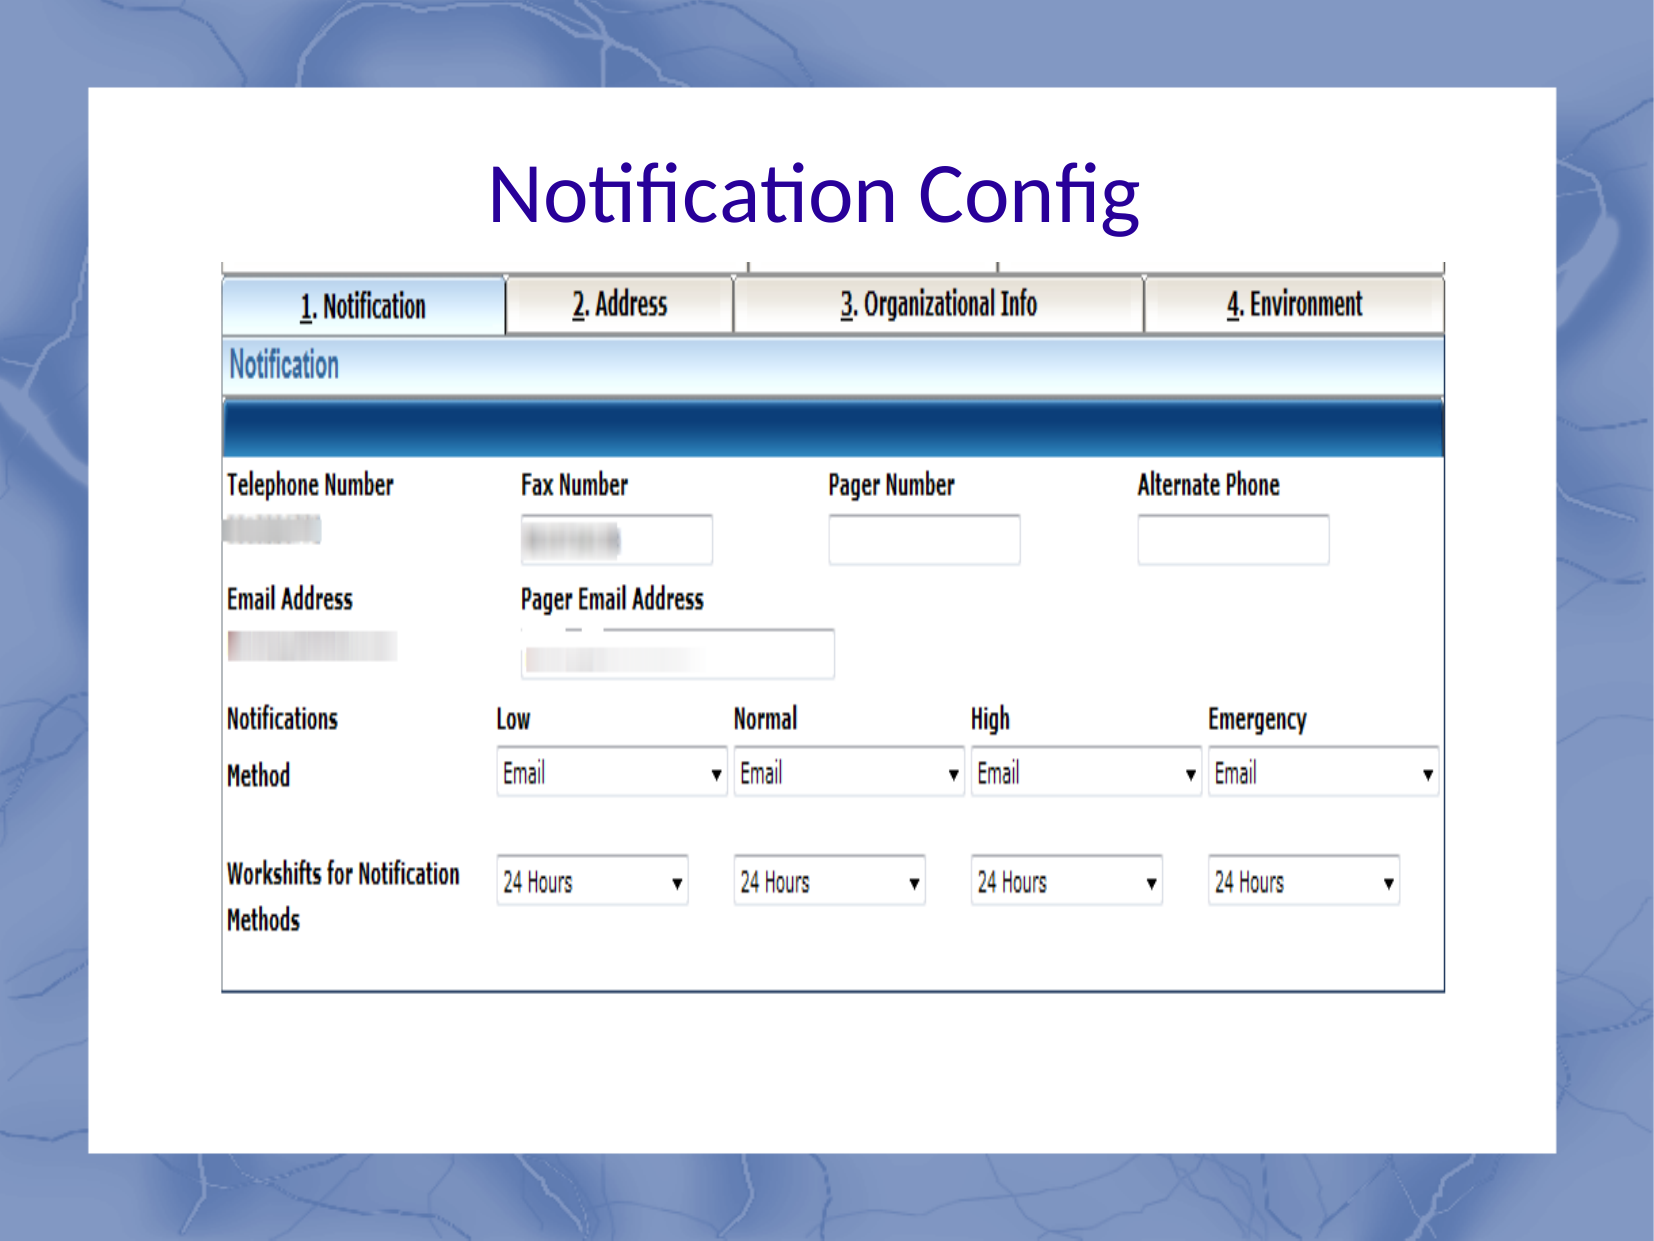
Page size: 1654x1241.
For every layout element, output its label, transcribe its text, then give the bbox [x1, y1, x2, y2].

title Notification Config [118, 90, 1536, 298]
picture [0, 0, 1654, 1241]
